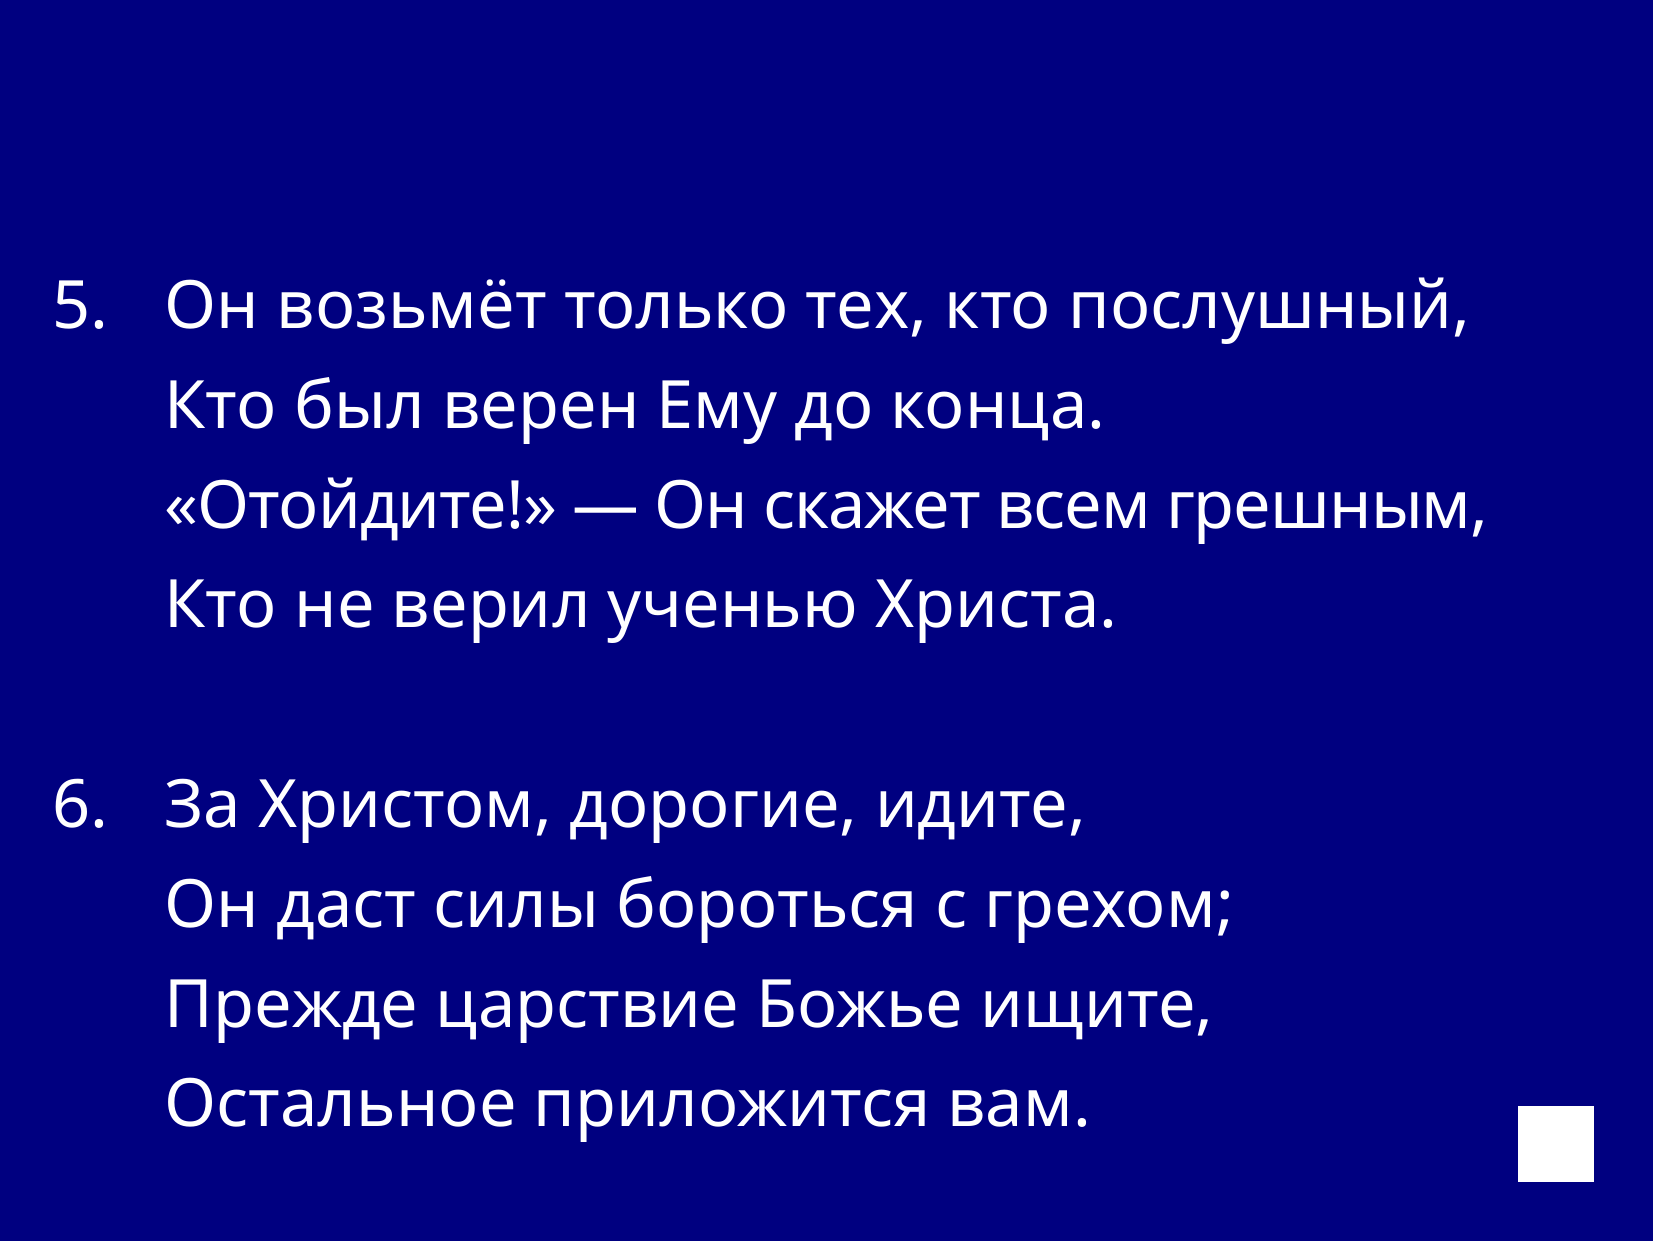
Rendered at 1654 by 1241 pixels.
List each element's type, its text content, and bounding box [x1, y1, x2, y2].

text_box 5. Он возьмёт только тех, кто послушный, Кто был верен Ему до конца. «Отойдите!» — Он скажет всем грешным, Кто не верил ученью Христа. 6. За Христом, дорогие, идите, Он даст силы бороться с грехом; Прежде царствие Божье ищите, Остальное приложится вам. [37, 150, 1653, 1163]
text_box [1518, 1163, 1594, 1182]
